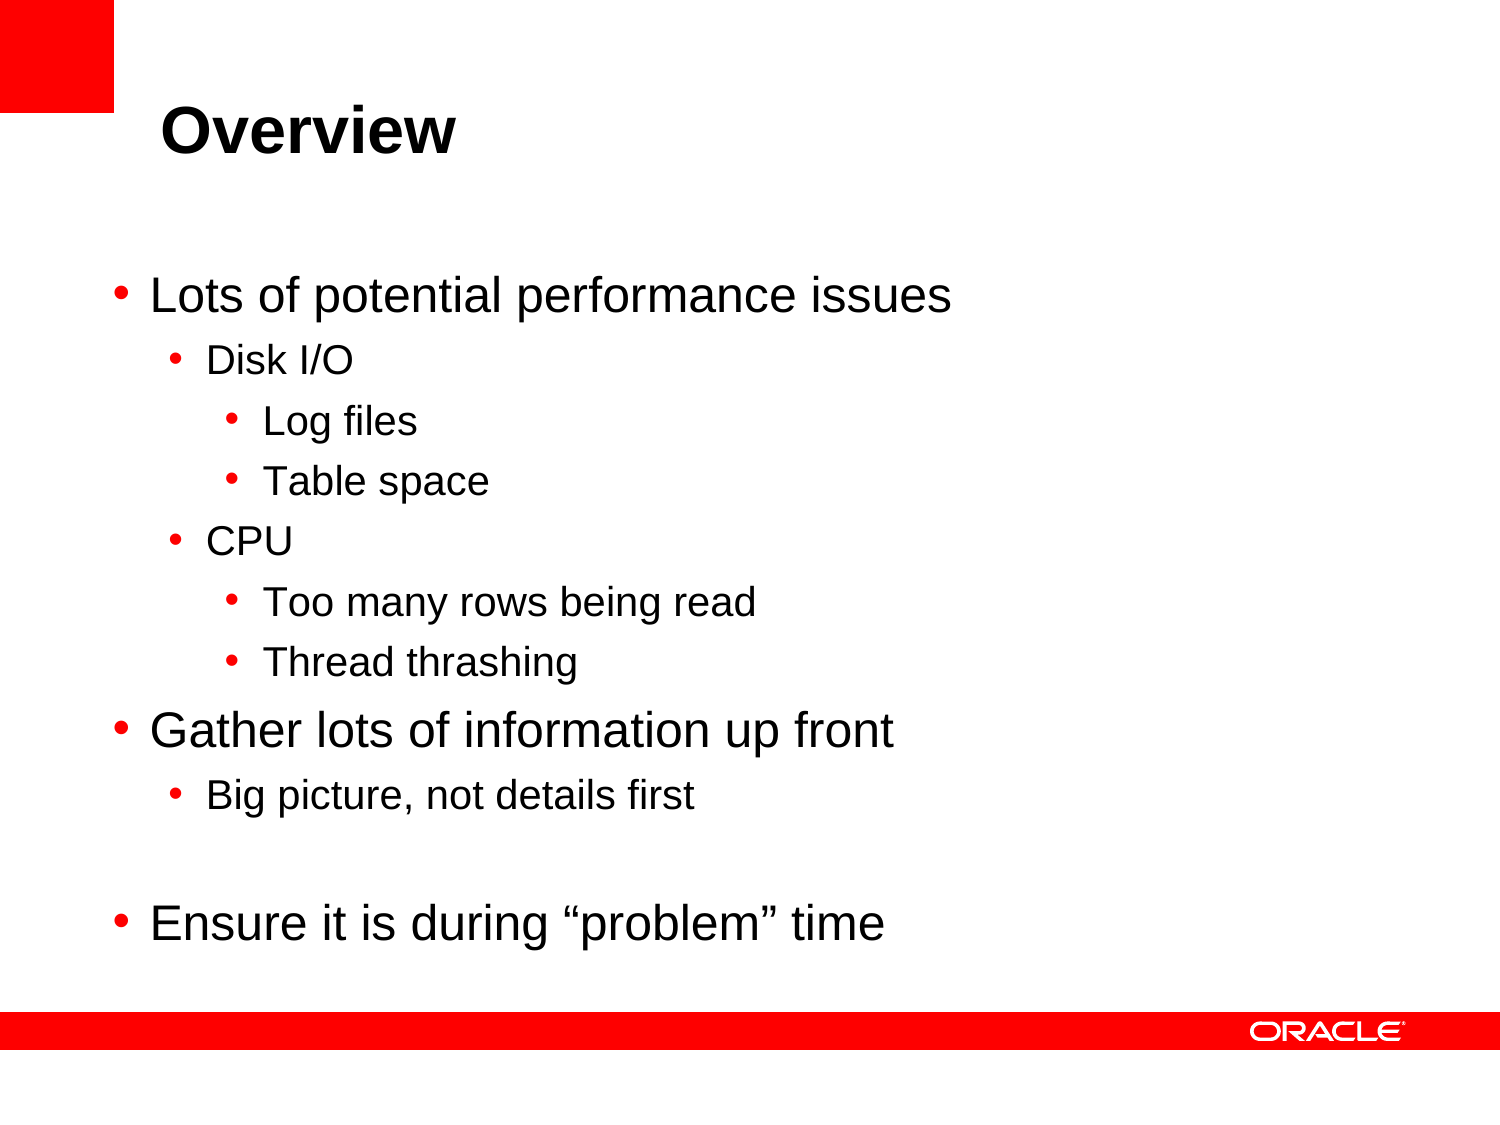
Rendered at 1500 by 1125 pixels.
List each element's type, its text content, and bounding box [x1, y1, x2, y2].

picture [0, 1012, 1500, 1050]
title Overview [145, 49, 1390, 205]
list Lots of potential performance issues Disk I/O Log files Table space CPU Too many rows being read Thread thrashing Gather lots of information up front Big picture, not details first Ensure it is during “problem” time [112, 262, 1349, 975]
picture [0, 0, 114, 113]
